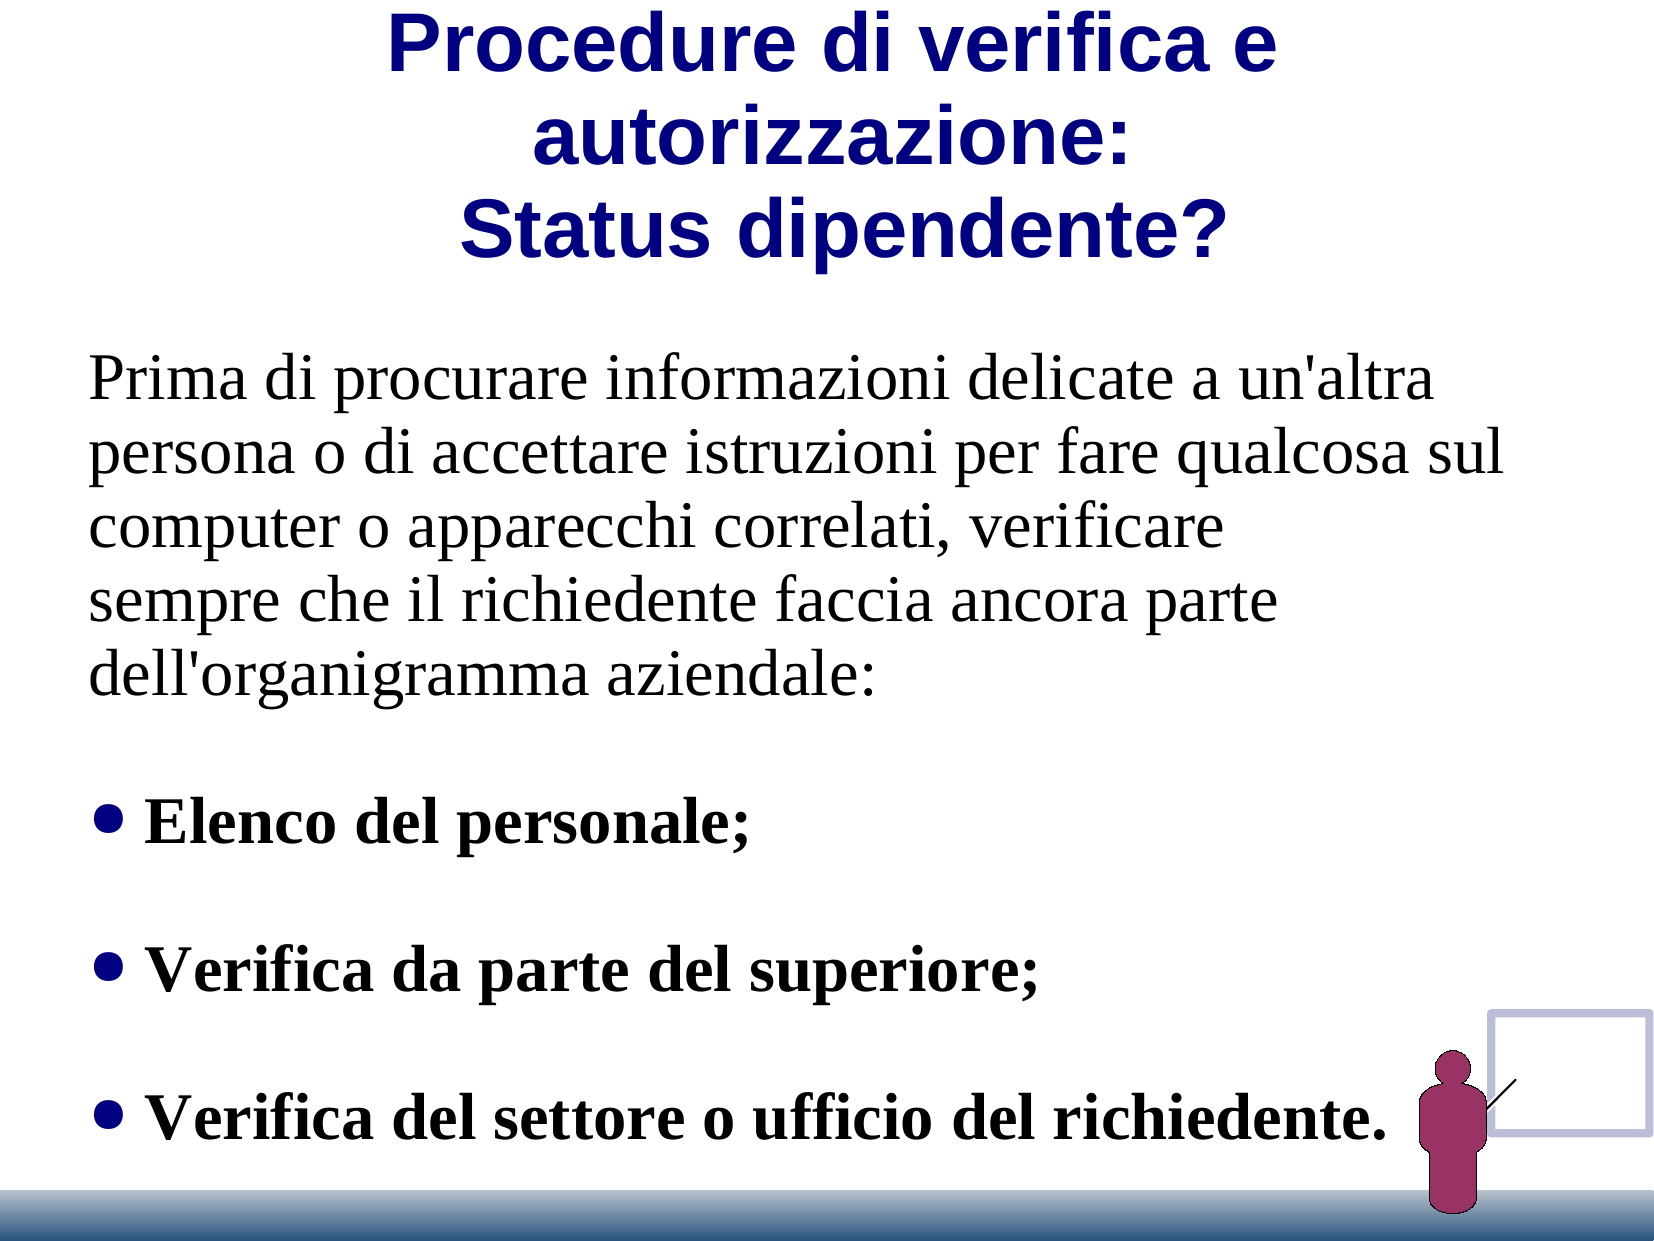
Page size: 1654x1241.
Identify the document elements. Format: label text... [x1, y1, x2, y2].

list Prima di procurare informazioni delicate a un'altra persona o di accettare istruzioni per fare qualcosa sul computer o apparecchi correlati, verificare sempre che il richiedente faccia ancora parte dell'organigramma aziendale: Elenco del personale; Verifica da parte del superiore; Verifica del settore o ufficio del richiedente. [88, 265, 1595, 1229]
title Procedure di verifica e autorizzazione: Status dipendente? [156, 0, 1534, 265]
